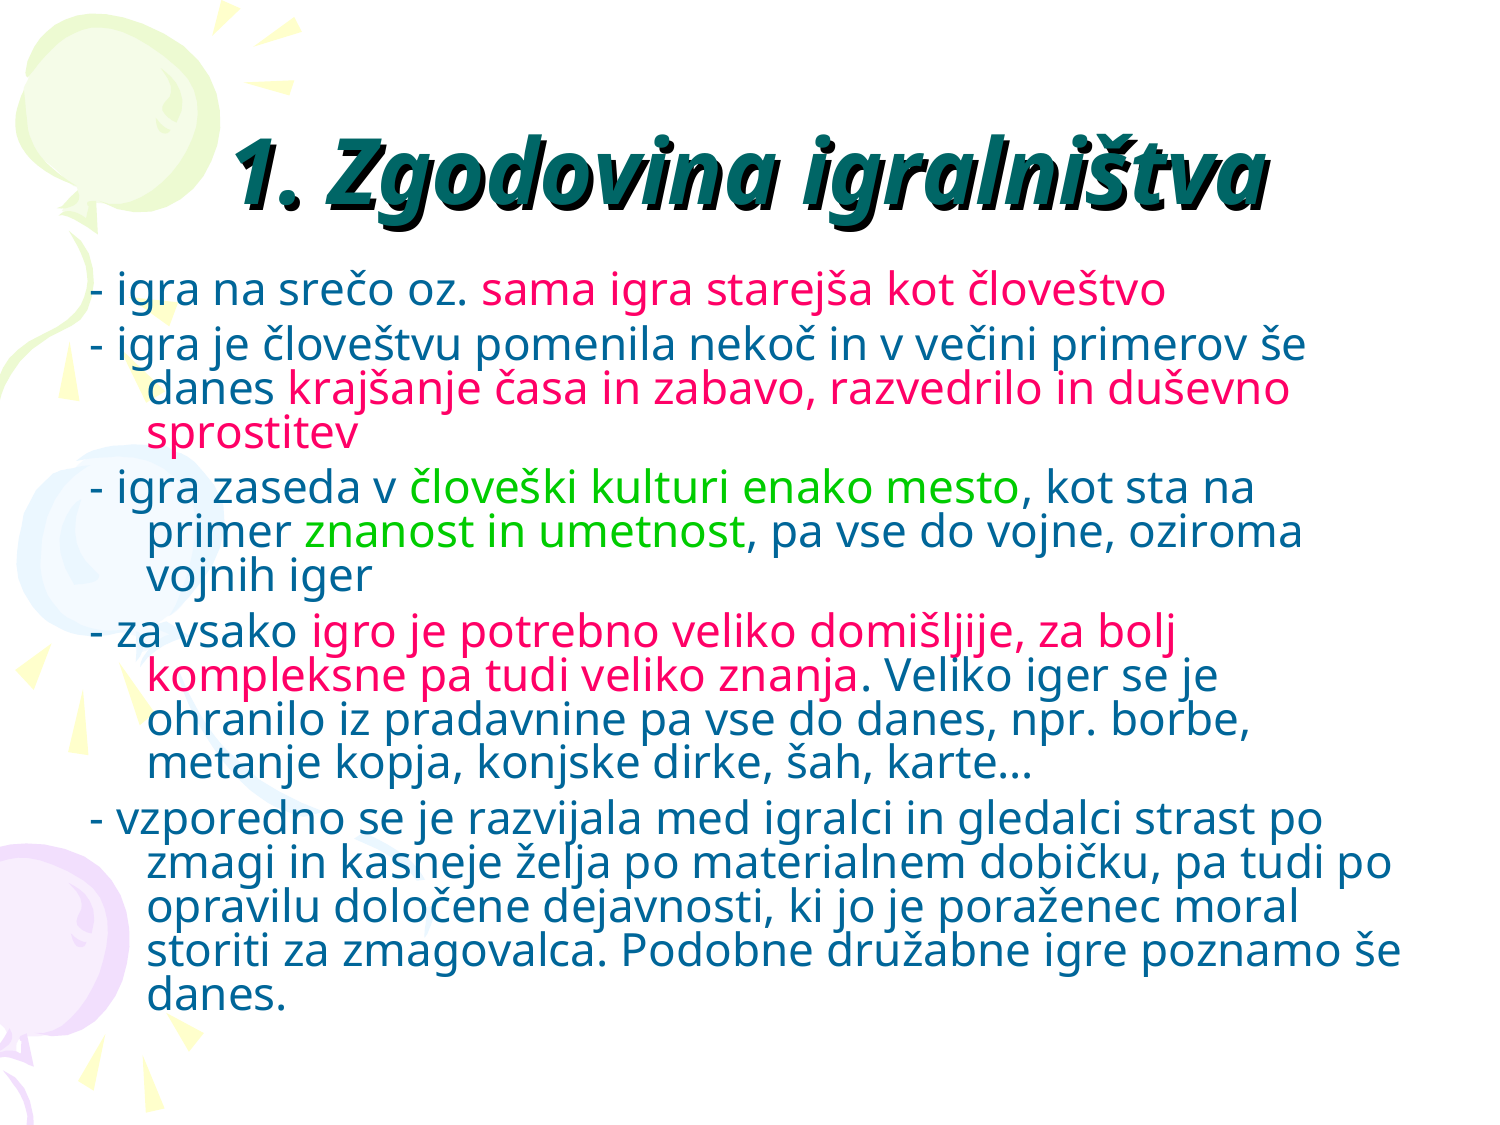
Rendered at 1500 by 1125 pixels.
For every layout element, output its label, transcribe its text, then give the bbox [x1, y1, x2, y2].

title 1. Zgodovina igralništva [72, 16, 1426, 233]
list - igra na srečo oz. sama igra starejša kot človeštvo - igra je človeštvu pomenila nekoč in v večini primerov še danes krajšanje časa in zabavo, razvedrilo in duševno sprostitev - igra zaseda v človeški kulturi enako mesto, kot sta na primer znanost in umetnost, pa vse do vojne, oziroma vojnih iger - za vsako igro je potrebno veliko domišljije, za bolj kompleksne pa tudi veliko znanja. Veliko iger se je ohranilo iz pradavnine pa vse do danes, npr. borbe, metanje kopja, konjske dirke, šah, karte… - vzporedno se je razvijala med igralci in gledalci strast po zmagi in kasneje želja po materialnem dobičku, pa tudi po opravilu določene dejavnosti, ki jo je poraženec moral storiti za zmagovalca. Podobne družabne igre poznamo še danes. [75, 262, 1426, 1083]
